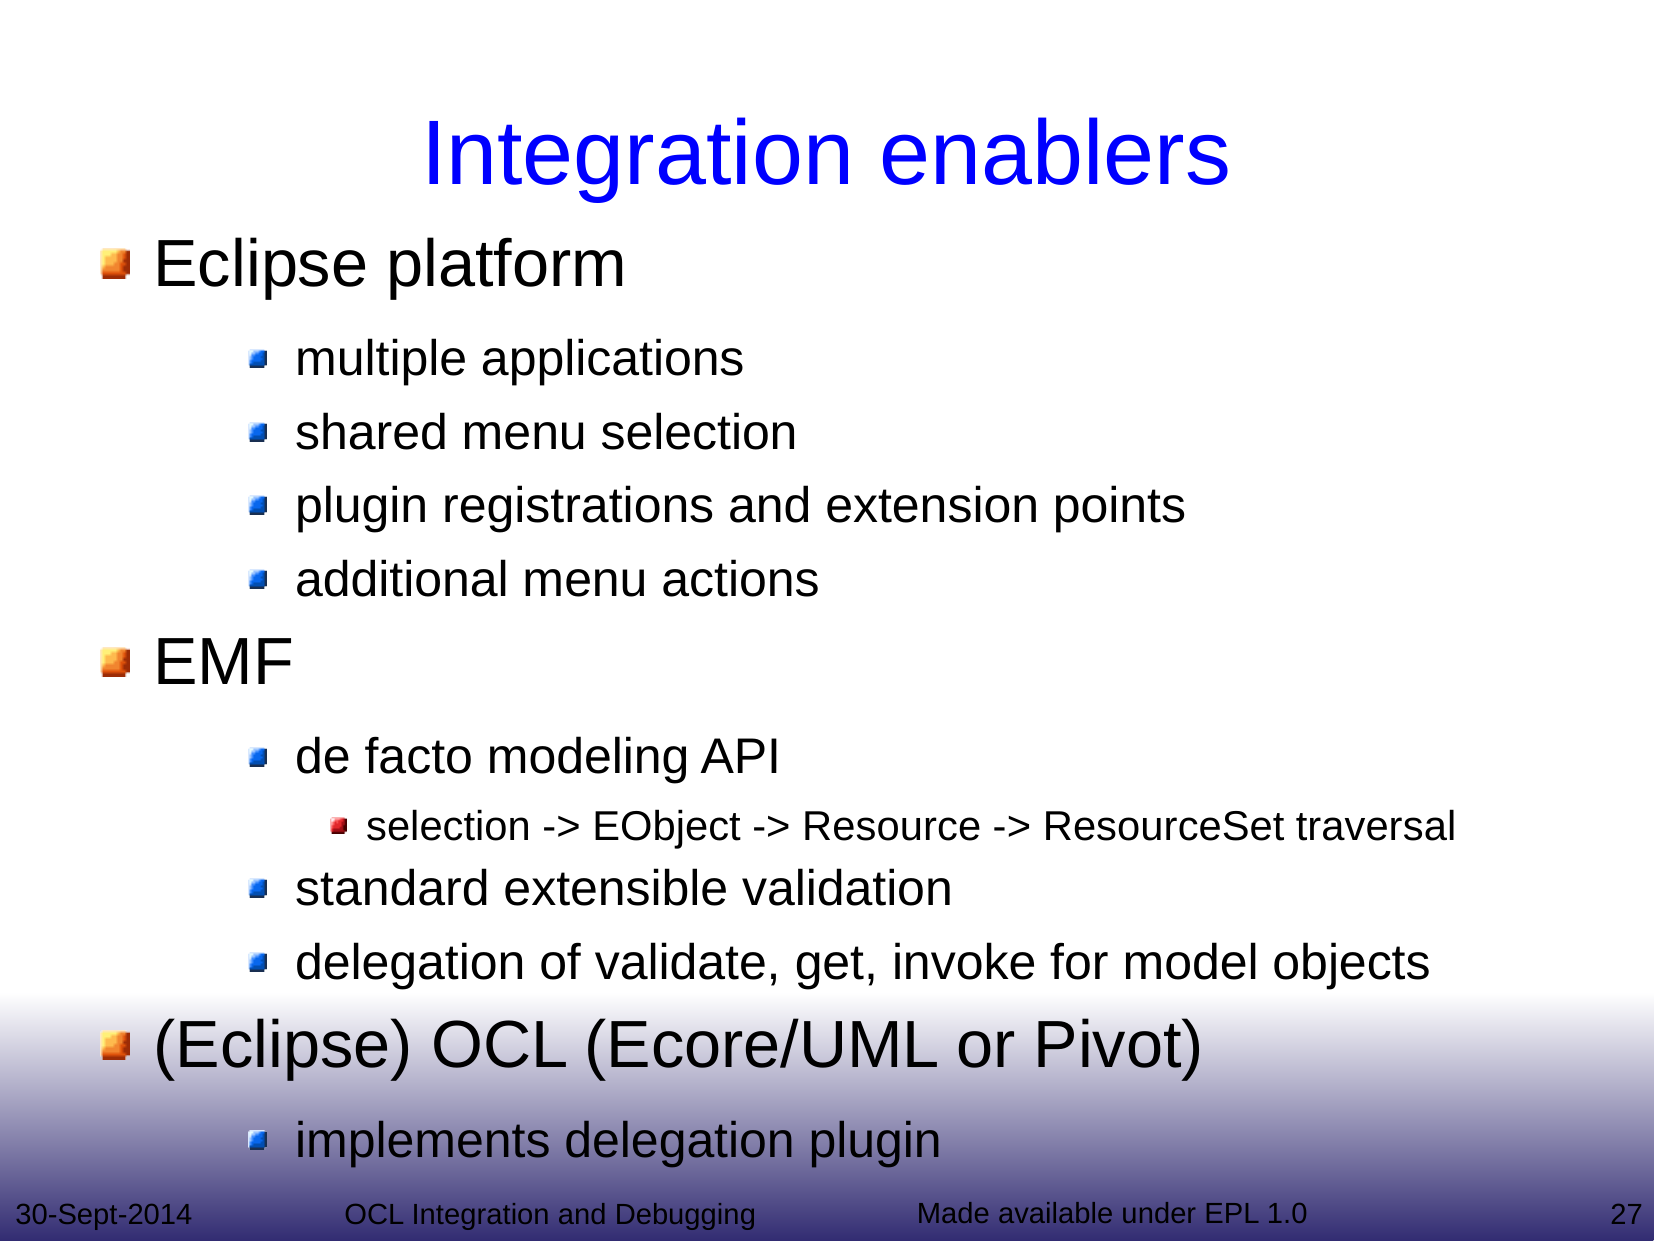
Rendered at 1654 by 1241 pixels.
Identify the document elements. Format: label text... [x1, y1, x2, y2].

list Eclipse platform multiple applications shared menu selection plugin registrations and extension points additional menu actions EMF de facto modeling API selection -> EObject -> Resource -> ResourceSet traversal standard extensible validation delegation of validate, get, invoke for model objects (Eclipse) OCL (Ecore/UML or Pivot) implements delegation plugin [82, 226, 1571, 1168]
title Integration enablers [82, 49, 1571, 226]
